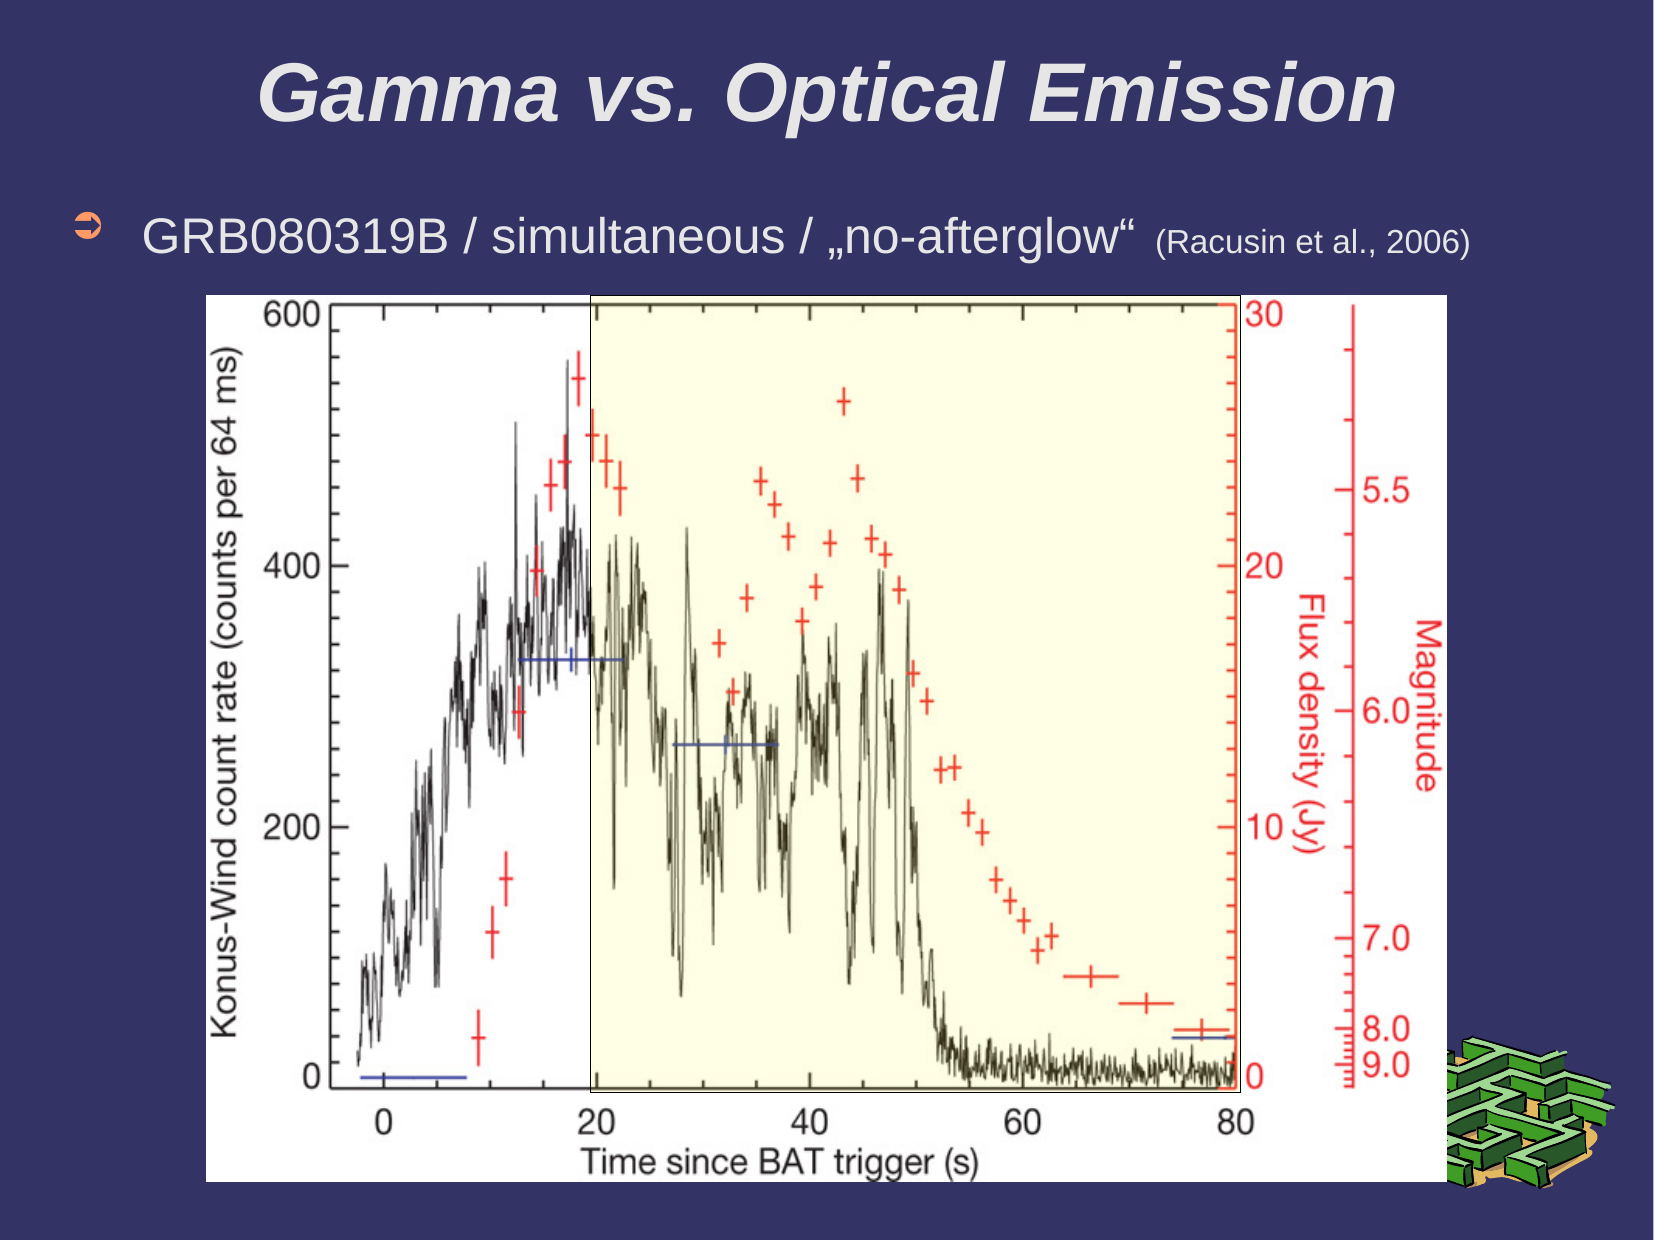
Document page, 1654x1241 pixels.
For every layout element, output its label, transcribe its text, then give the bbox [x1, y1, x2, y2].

list GRB080319B / simultaneous / „no-afterglow“ (Racusin et al., 2006) [59, 193, 1570, 342]
title Gamma vs. Optical Emission [121, 0, 1534, 187]
text_box [590, 295, 1241, 1093]
picture [206, 295, 1447, 1182]
